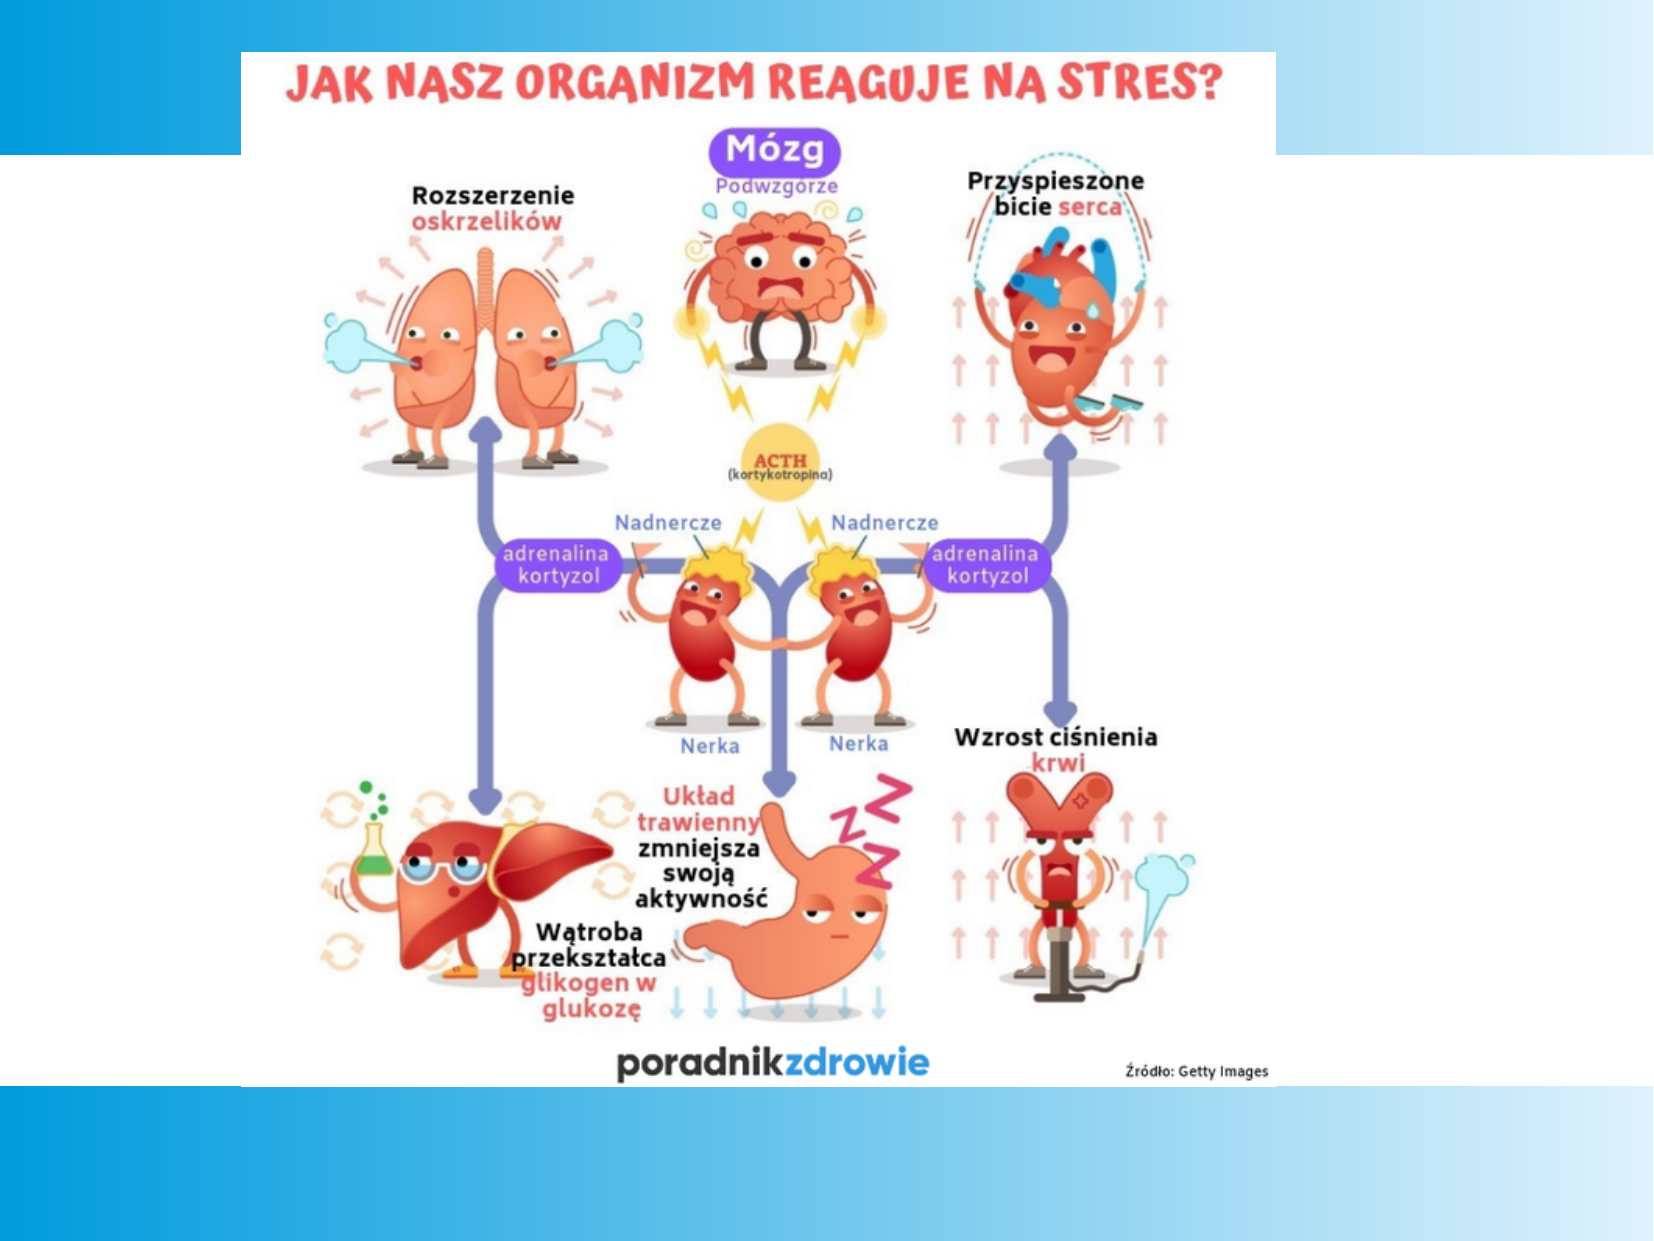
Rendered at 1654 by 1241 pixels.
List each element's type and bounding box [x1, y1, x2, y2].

picture [241, 52, 1276, 1087]
